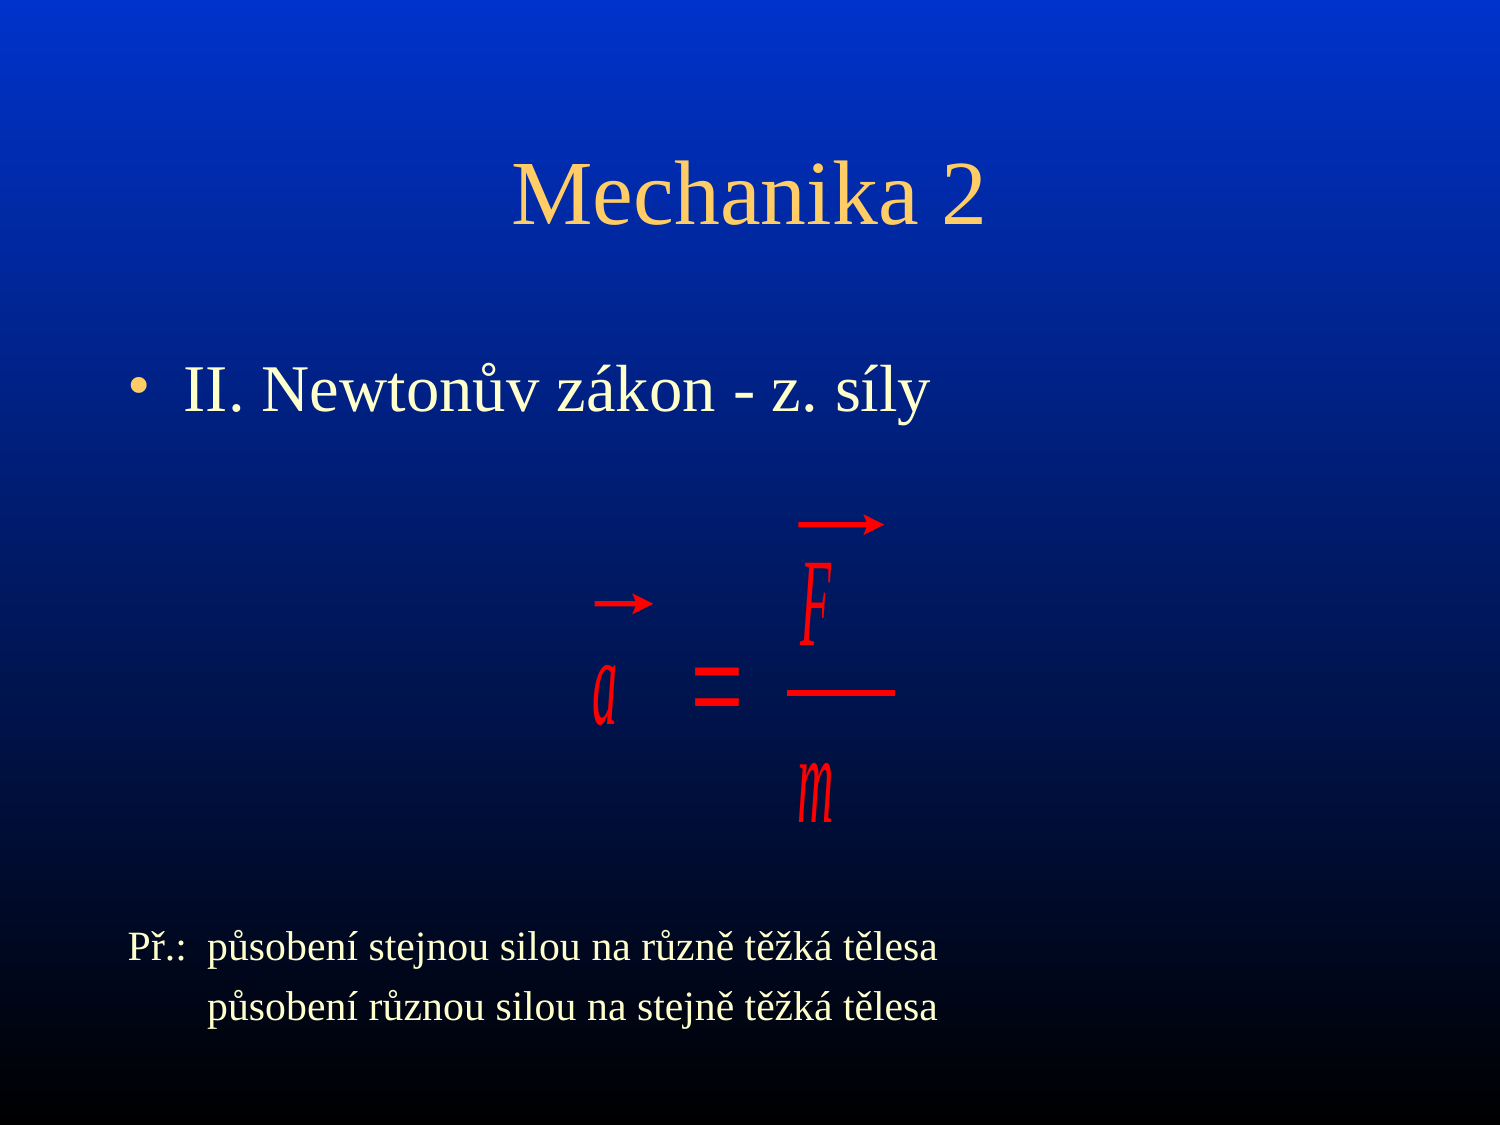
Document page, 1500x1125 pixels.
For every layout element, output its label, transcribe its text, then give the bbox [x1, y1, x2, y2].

title Mechanika 2 [112, 37, 1388, 250]
list II. Newtonův zákon - z. síly Př.: působení stejnou silou na různě těžká tělesa působení různou silou na stejně těžká tělesa [112, 337, 1388, 1037]
chart [573, 483, 921, 850]
